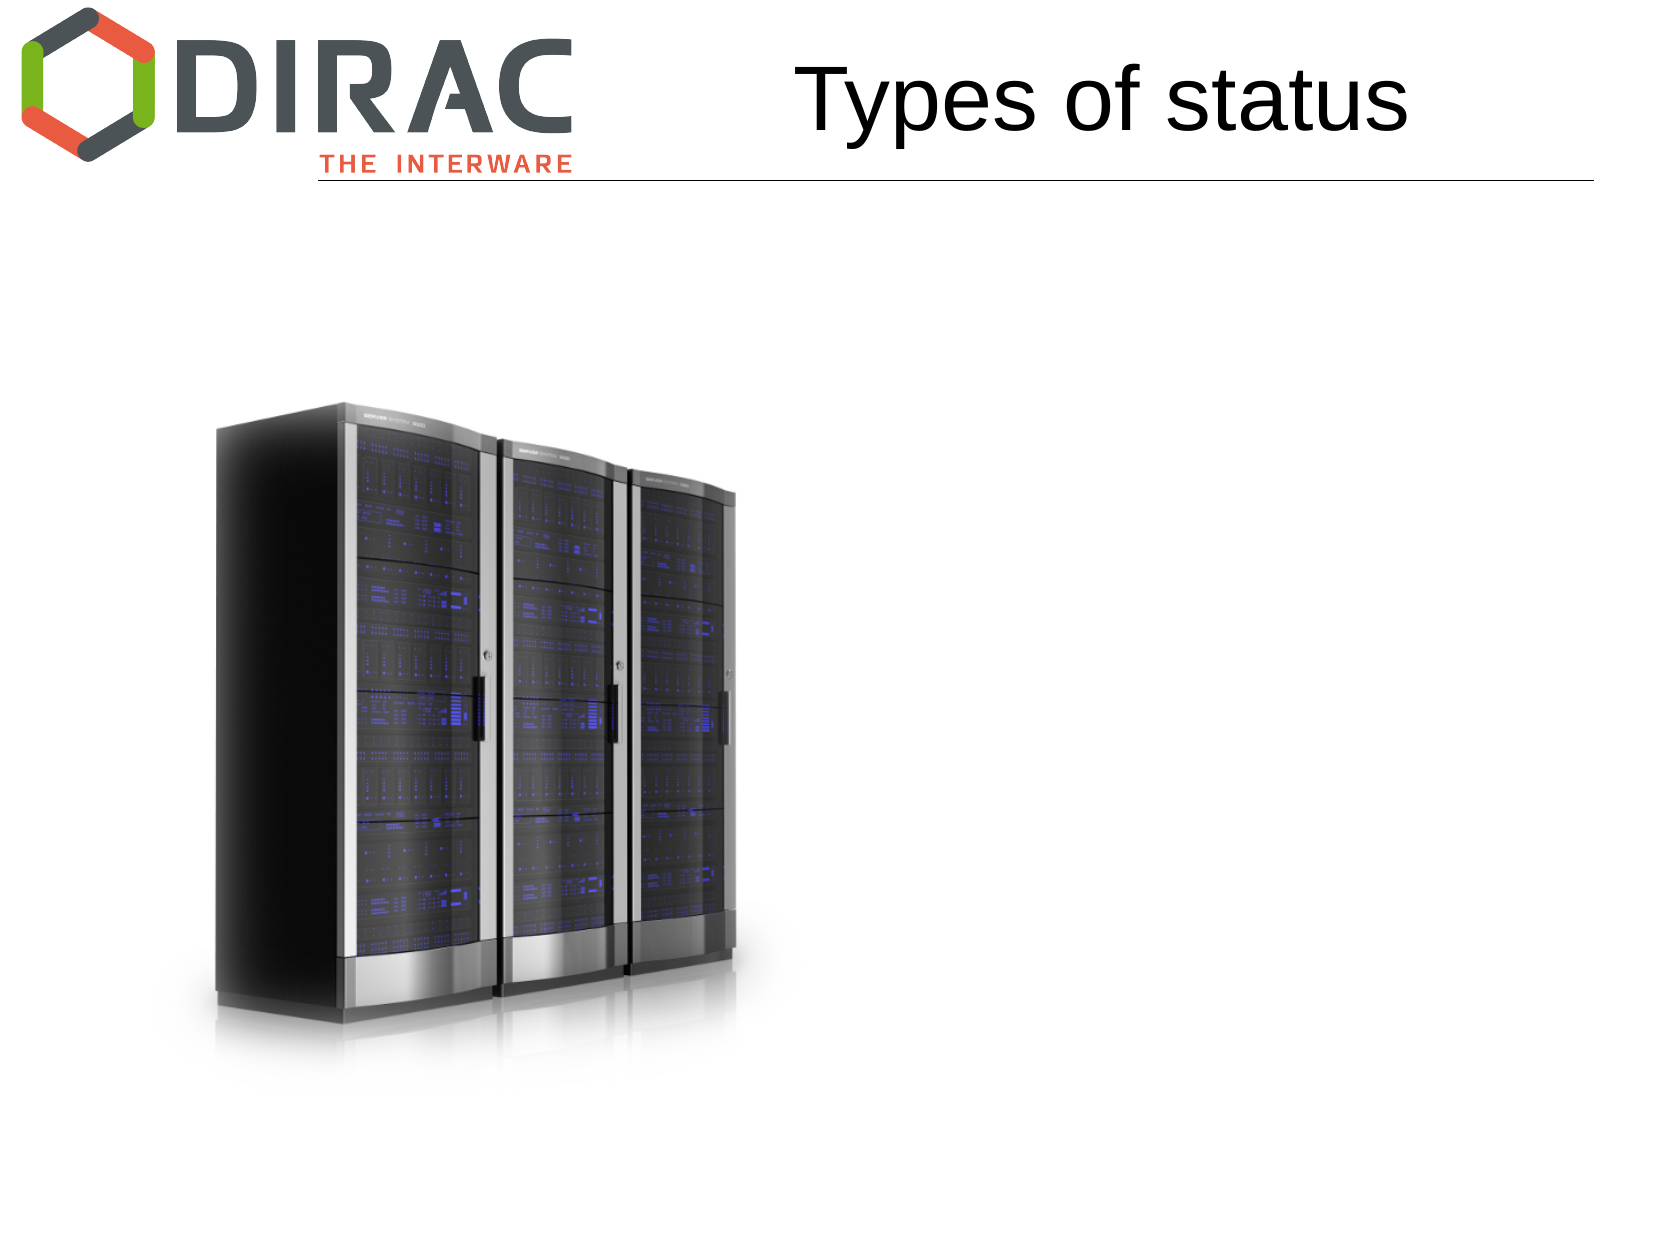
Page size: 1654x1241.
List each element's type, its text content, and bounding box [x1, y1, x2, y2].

title Types of status [615, 32, 1591, 166]
picture [4, 0, 589, 181]
picture [133, 361, 826, 1111]
